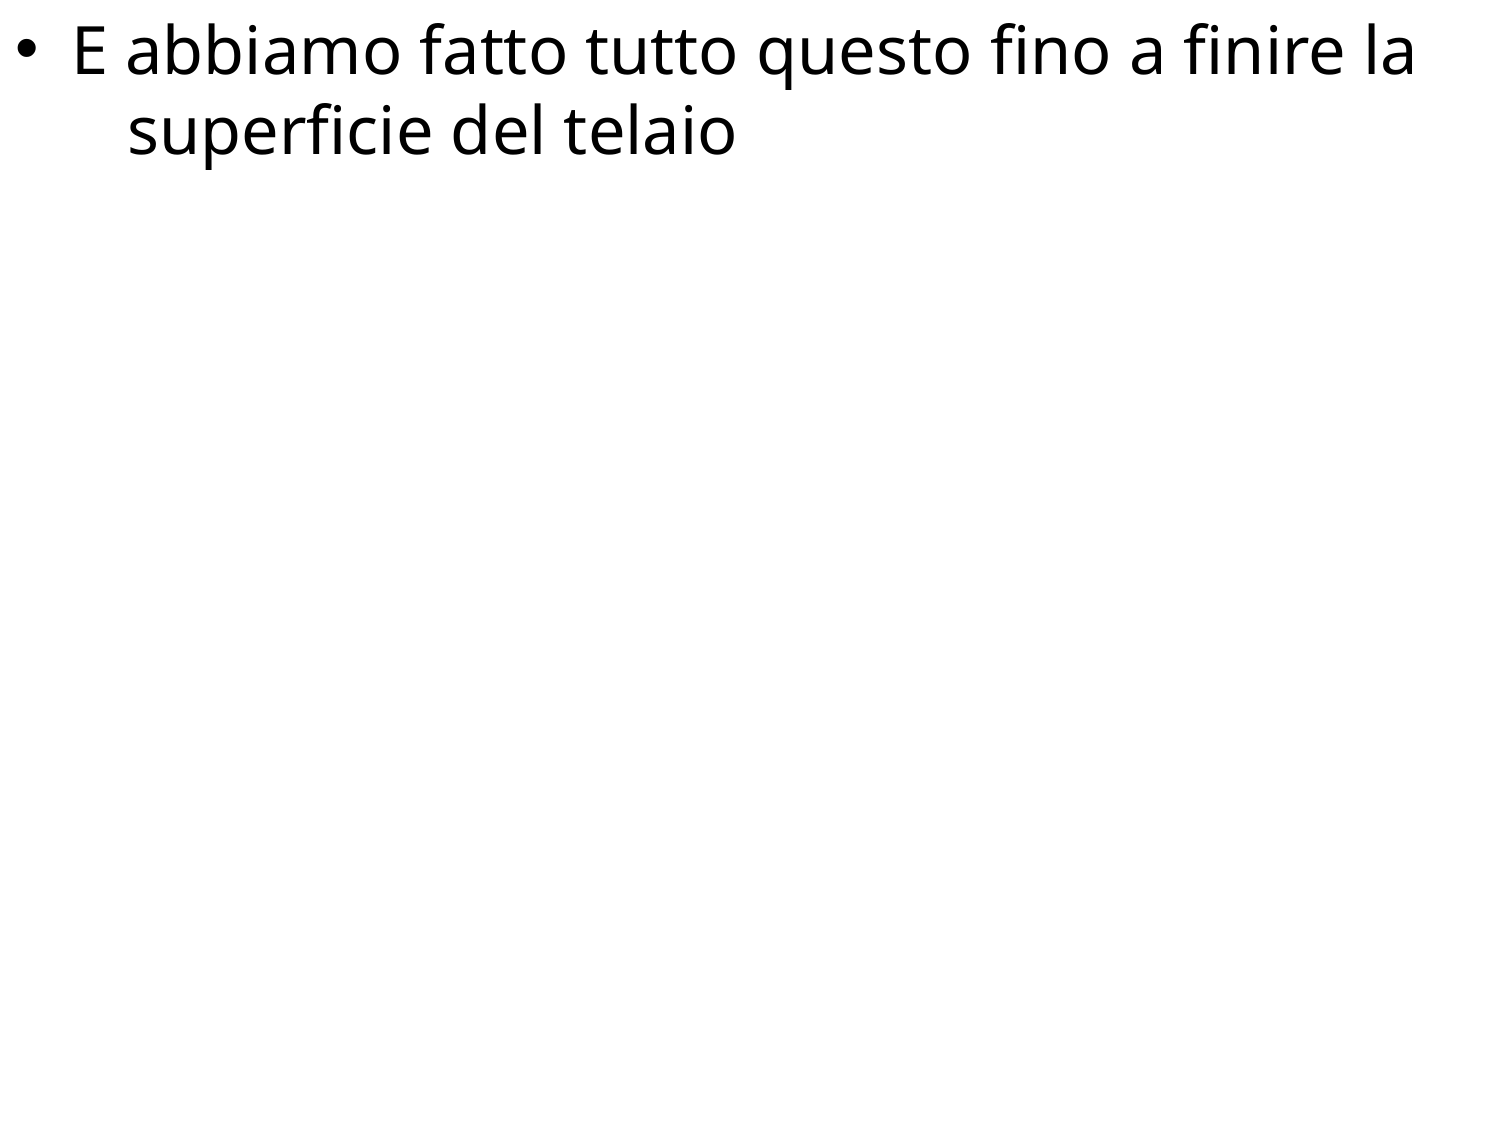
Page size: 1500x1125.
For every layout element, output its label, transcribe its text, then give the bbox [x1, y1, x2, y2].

list E abbiamo fatto tutto questo fino a finire la superficie del telaio [0, 0, 1500, 1125]
